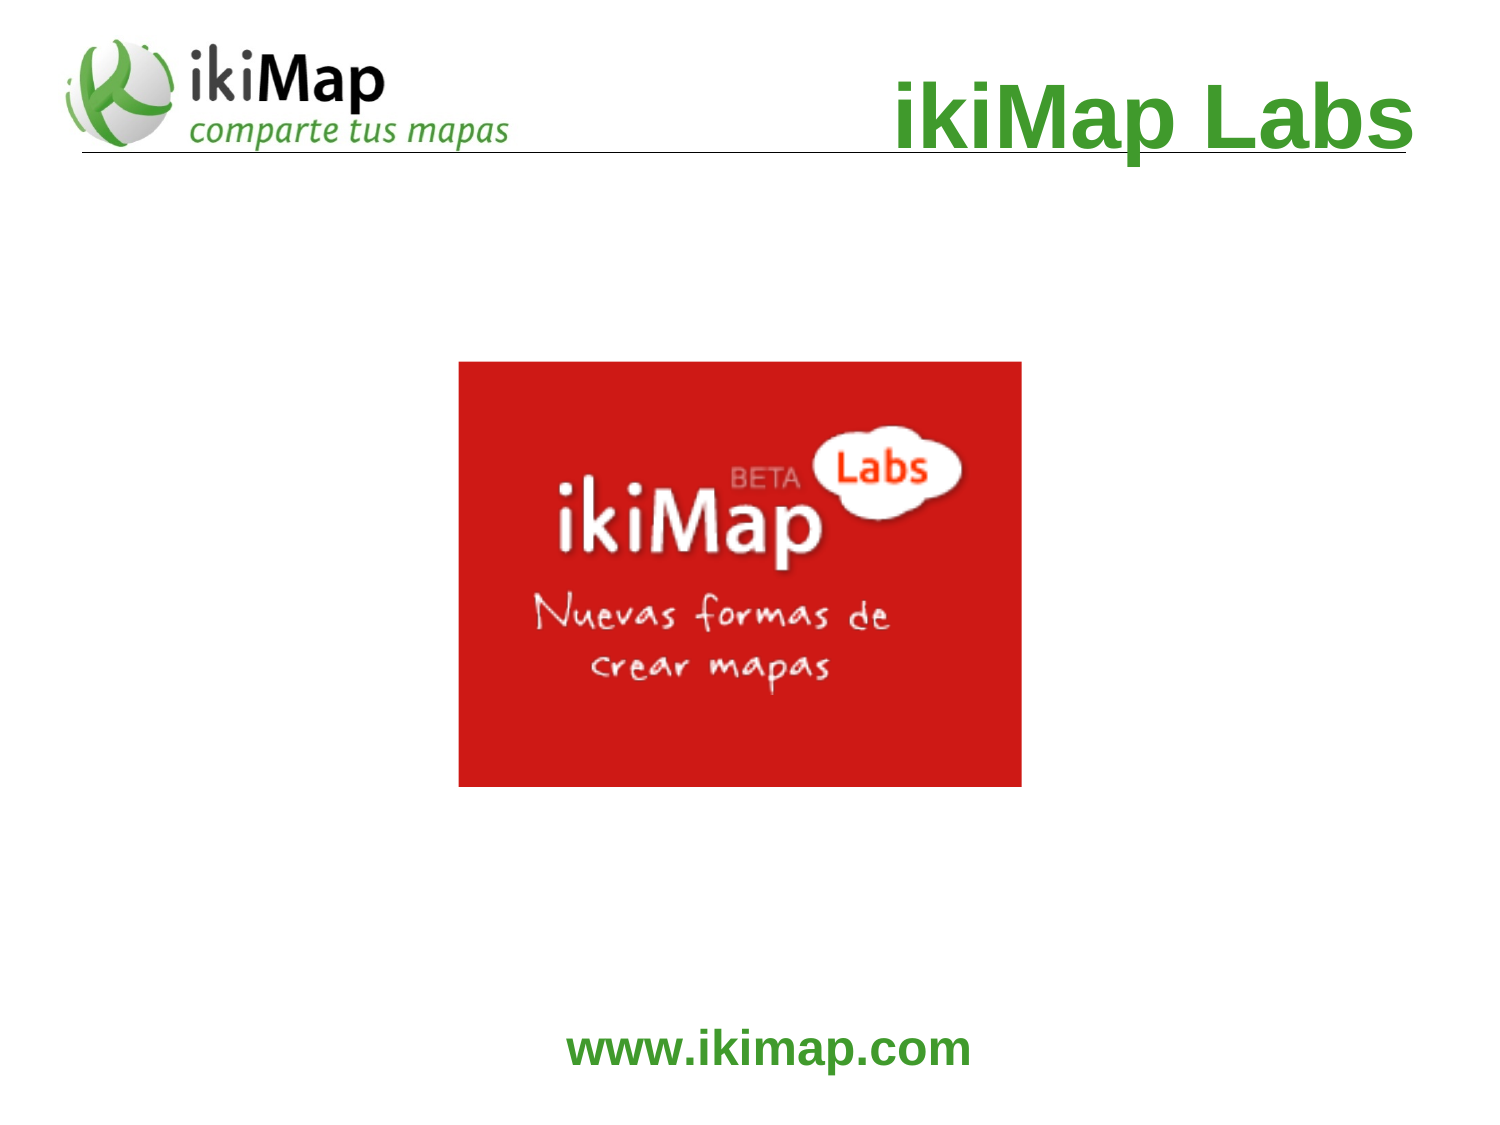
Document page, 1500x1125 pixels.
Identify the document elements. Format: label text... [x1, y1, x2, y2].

text_box ikiMap Labs [877, 49, 1433, 175]
picture [533, 421, 979, 695]
text_box [458, 361, 1022, 787]
text_box www.ikimap.com [551, 1007, 988, 1084]
picture [58, 35, 526, 152]
